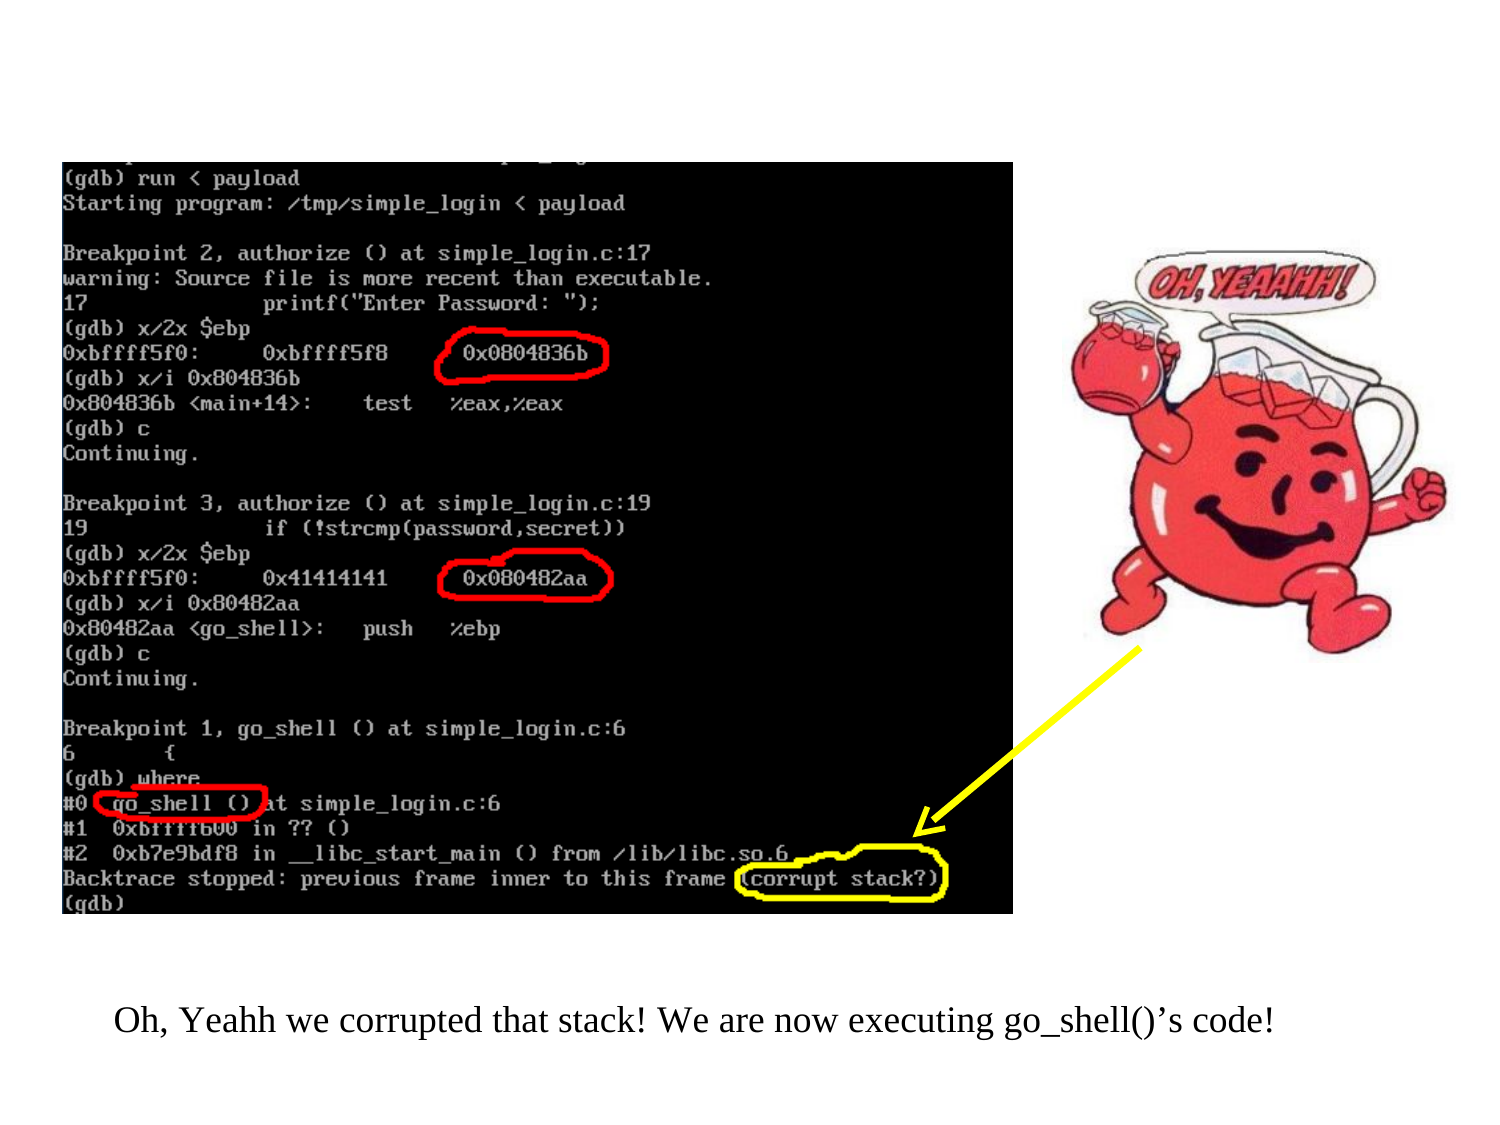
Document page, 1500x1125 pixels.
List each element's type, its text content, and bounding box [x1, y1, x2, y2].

picture [1062, 237, 1461, 663]
text_box Oh, Yeahh we corrupted that stack! We are now executing go_shell()’s code! [98, 987, 1293, 1048]
picture [62, 162, 1013, 915]
